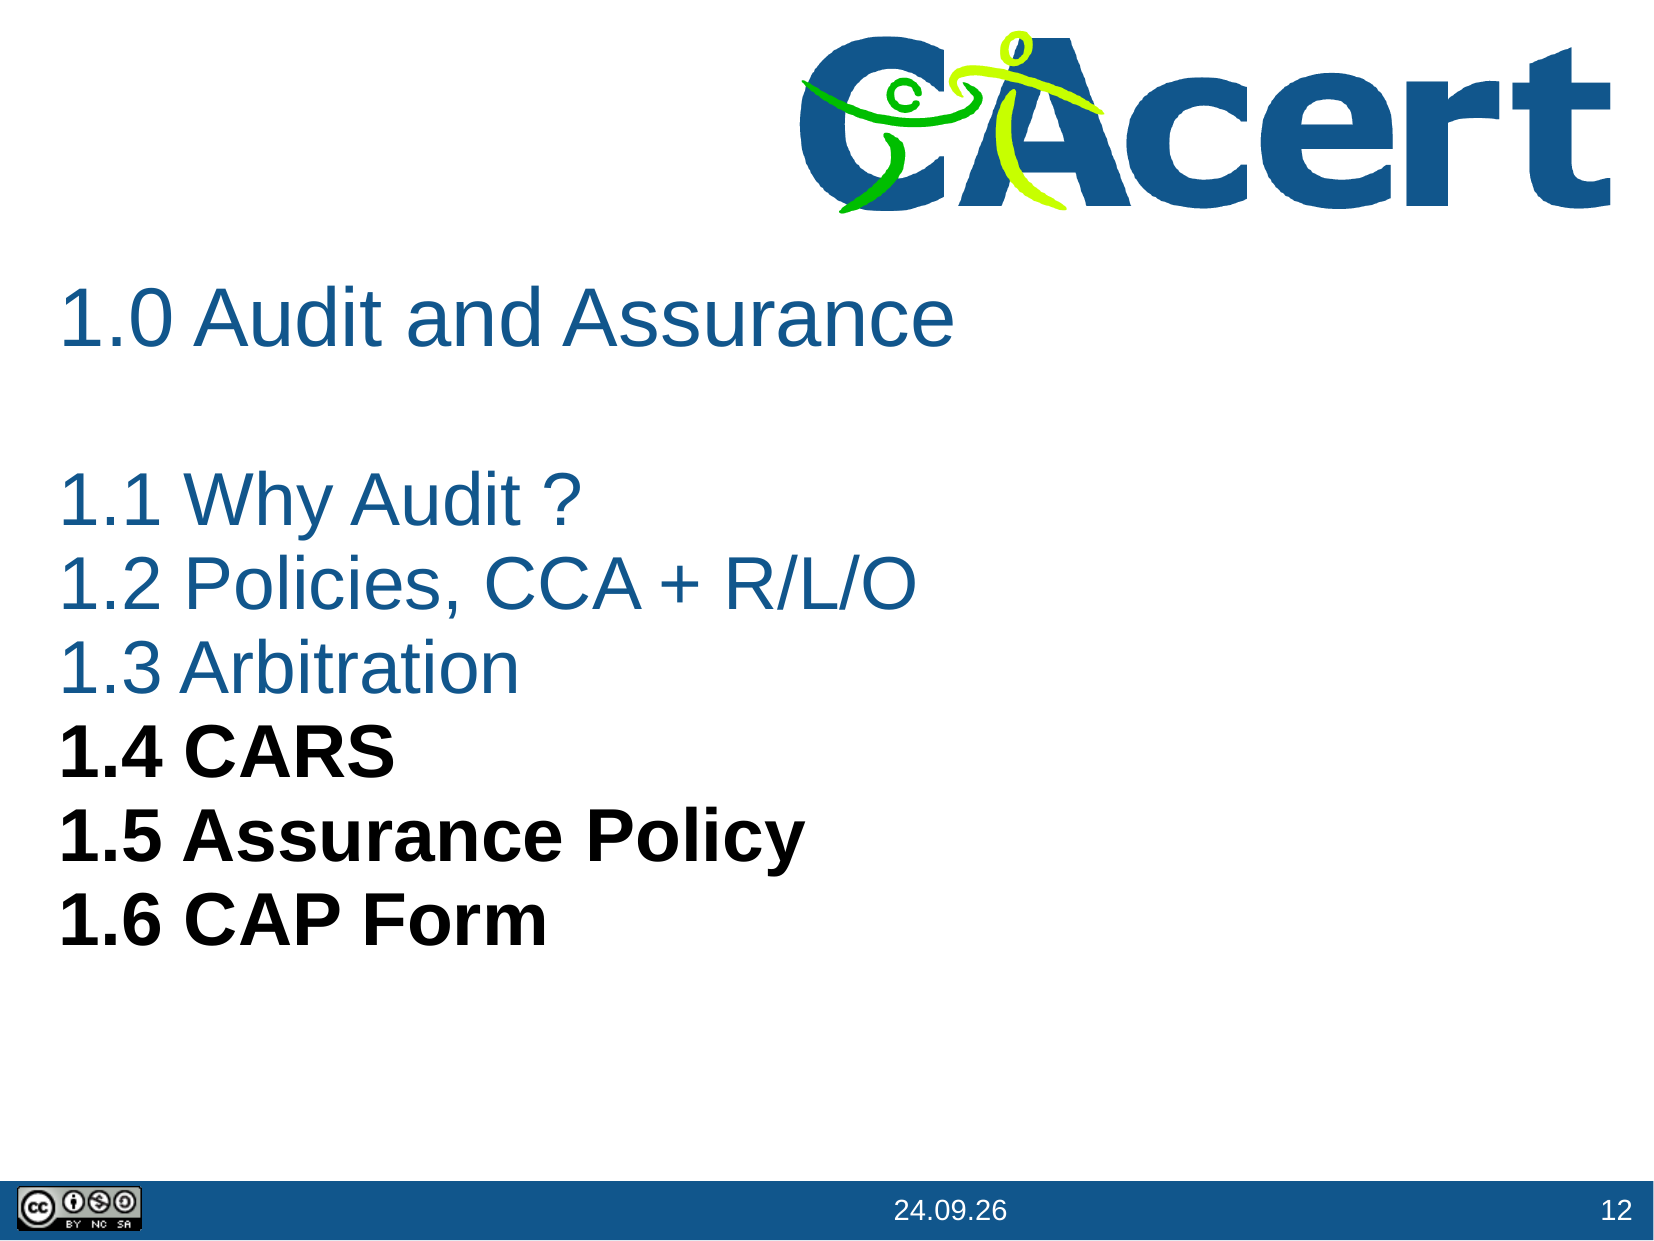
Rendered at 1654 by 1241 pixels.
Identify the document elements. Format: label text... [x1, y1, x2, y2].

picture [17, 1186, 142, 1231]
title 1.0 Audit and Assurance 1.1 Why Audit ? 1.2 Policies, CCA + R/L/O 1.3 Arbitration 1.4 CARS 1.5 Assurance Policy 1.6 CAP Form [59, 271, 1548, 1130]
picture [797, 27, 1613, 215]
